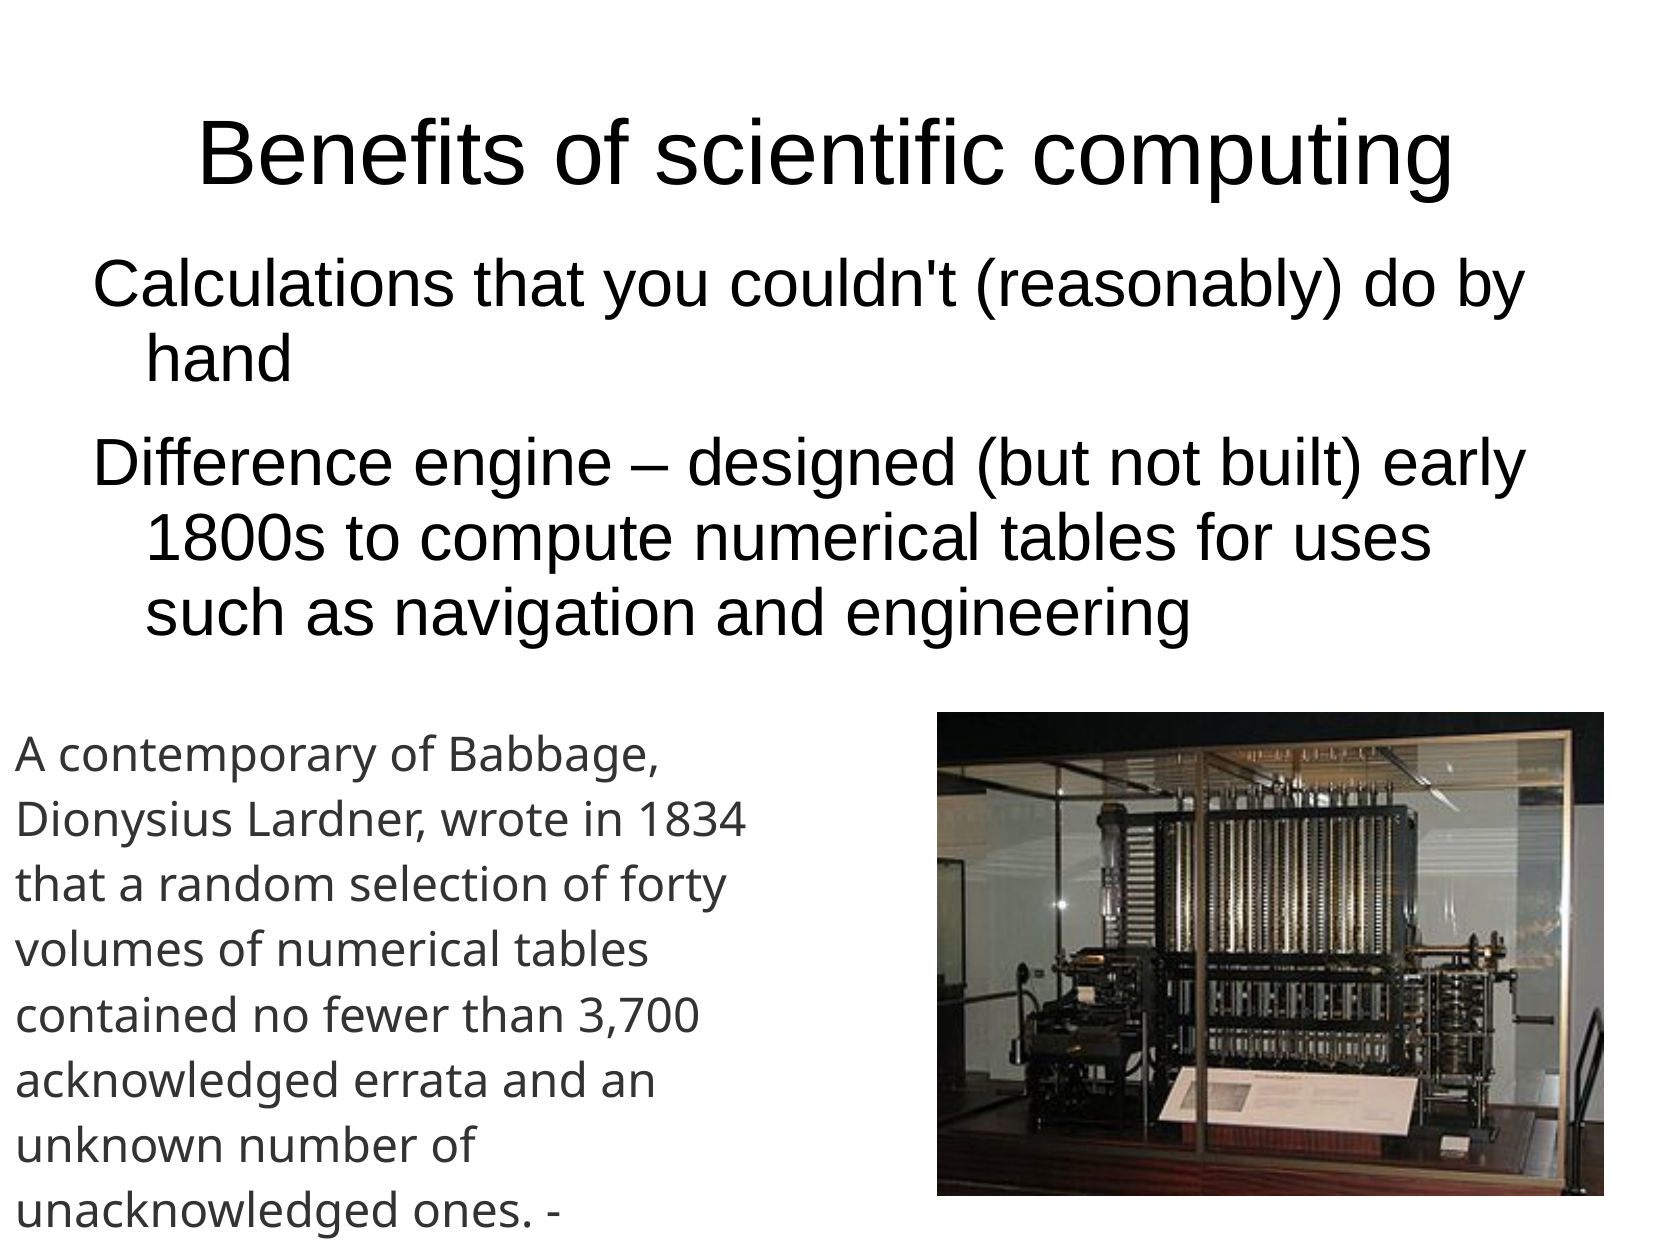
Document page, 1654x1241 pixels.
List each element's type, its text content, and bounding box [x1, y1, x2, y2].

list Calculations that you couldn't (reasonably) do by hand Difference engine – designed (but not built) early 1800s to compute numerical tables for uses such as navigation and engineering [75, 246, 1564, 676]
picture [937, 712, 1604, 1196]
text_box A contemporary of Babbage, Dionysius Lardner, wrote in 1834 that a random selection of forty volumes of numerical tables contained no fewer than 3,700 acknowledged errata and an unknown number of unacknowledged ones. - sciencemuseum.org.uk [0, 712, 826, 1225]
title Benefits of scientific computing [82, 56, 1571, 250]
